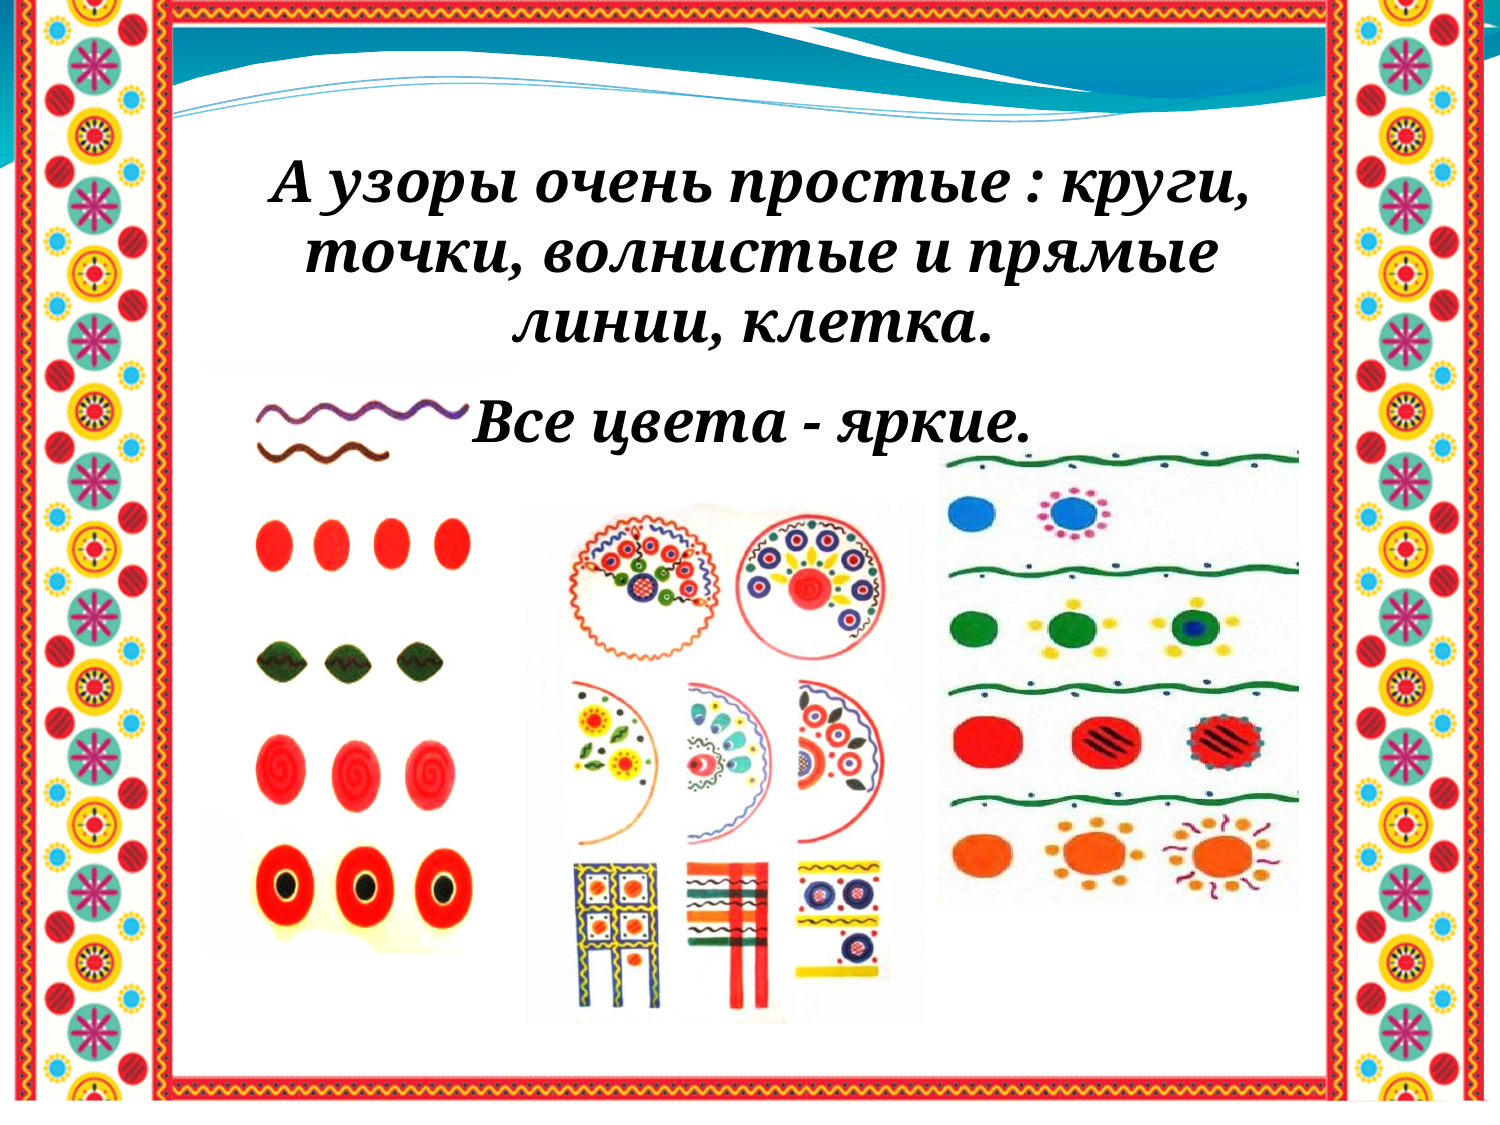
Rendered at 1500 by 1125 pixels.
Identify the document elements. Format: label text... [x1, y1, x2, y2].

picture [0, 0, 1500, 1125]
list А узоры очень простые : круги, точки, волнистые и прямые линии, клетка. Все цвета - яркие. [194, 137, 1329, 1059]
